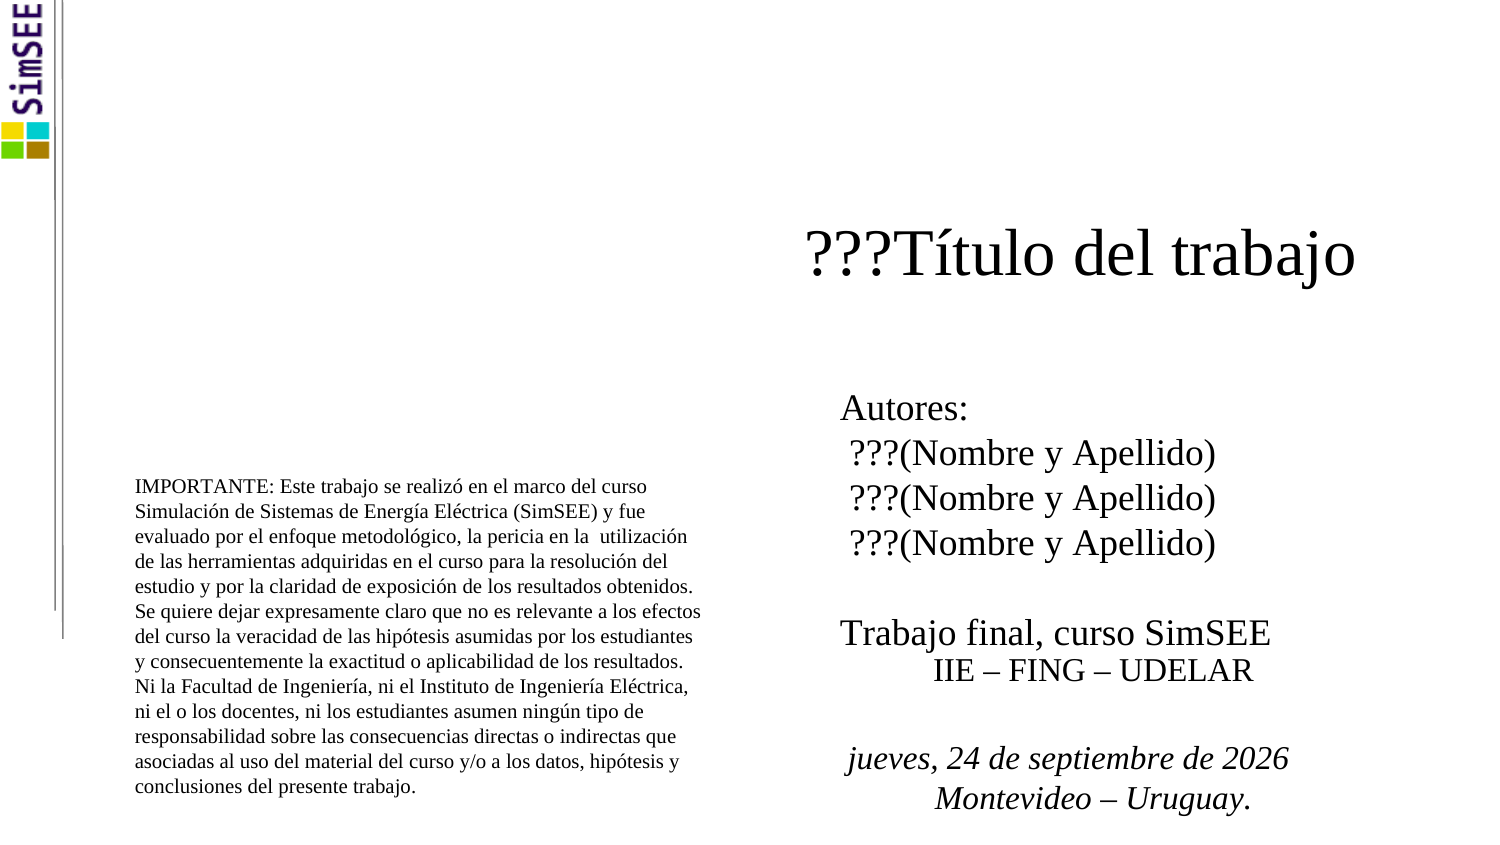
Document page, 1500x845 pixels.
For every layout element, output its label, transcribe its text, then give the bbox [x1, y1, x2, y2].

title ???Título del trabajo [724, 46, 1438, 451]
text_box Autores: ???(Nombre y Apellido) ???(Nombre y Apellido) ???(Nombre y Apellido) Trabajo final, curso SimSEE [824, 375, 1313, 661]
picture [0, 3, 52, 116]
list IIE – FING – UDELAR viernes, 4 de julio de 2025 Montevideo – Uruguay. [737, 600, 1400, 826]
picture [0, 121, 51, 160]
text_box IMPORTANTE: Este trabajo se realizó en el marco del curso Simulación de Sistemas de Energía Eléctrica (SimSEE) y fue evaluado por el enfoque metodológico, la pericia en la utilización de las herramientas adquiridas en el curso para la resolución del estudio y por la claridad de exposición de los resultados obtenidos. Se quiere dejar expresamente claro que no es relevante a los efectos del curso la veracidad de las hipótesis asumidas por los estudiantes y consecuentemente la exactitud o aplicabilidad de los resultados. Ni la Facultad de Ingeniería, ni el Instituto de Ingeniería Eléctrica, ni el o los docentes, ni los estudiantes asumen ningún tipo de responsabilidad sobre las consecuencias directas o indirectas que asociadas al uso del material del curso y/o a los datos, hipótesis y conclusiones del presente trabajo. [120, 465, 721, 806]
